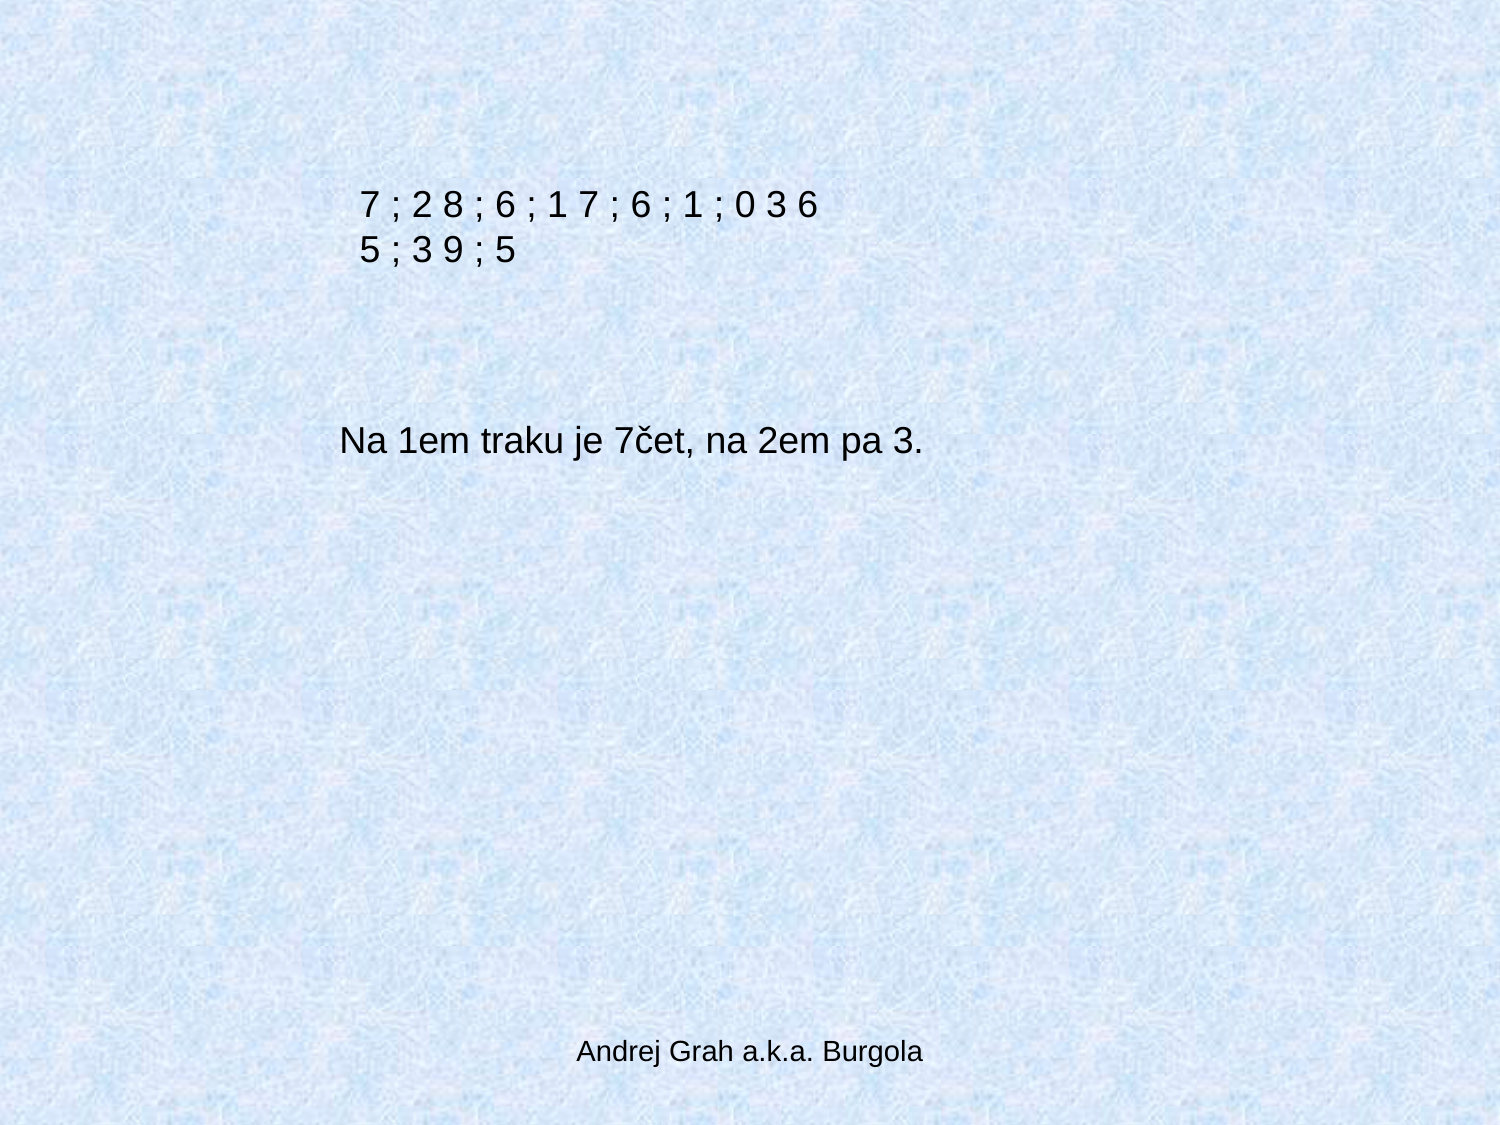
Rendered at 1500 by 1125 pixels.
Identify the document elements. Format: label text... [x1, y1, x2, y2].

picture [0, 0, 1500, 1125]
text_box 7 ; 2 8 ; 6 ; 1 7 ; 6 ; 1 ; 0 3 6 5 ; 3 9 ; 5 [194, 172, 1282, 347]
text_box Na 1em traku je 7čet, na 2em pa 3. [324, 408, 1187, 470]
text_box Andrej Grah a.k.a. Burgola [512, 1024, 988, 1103]
